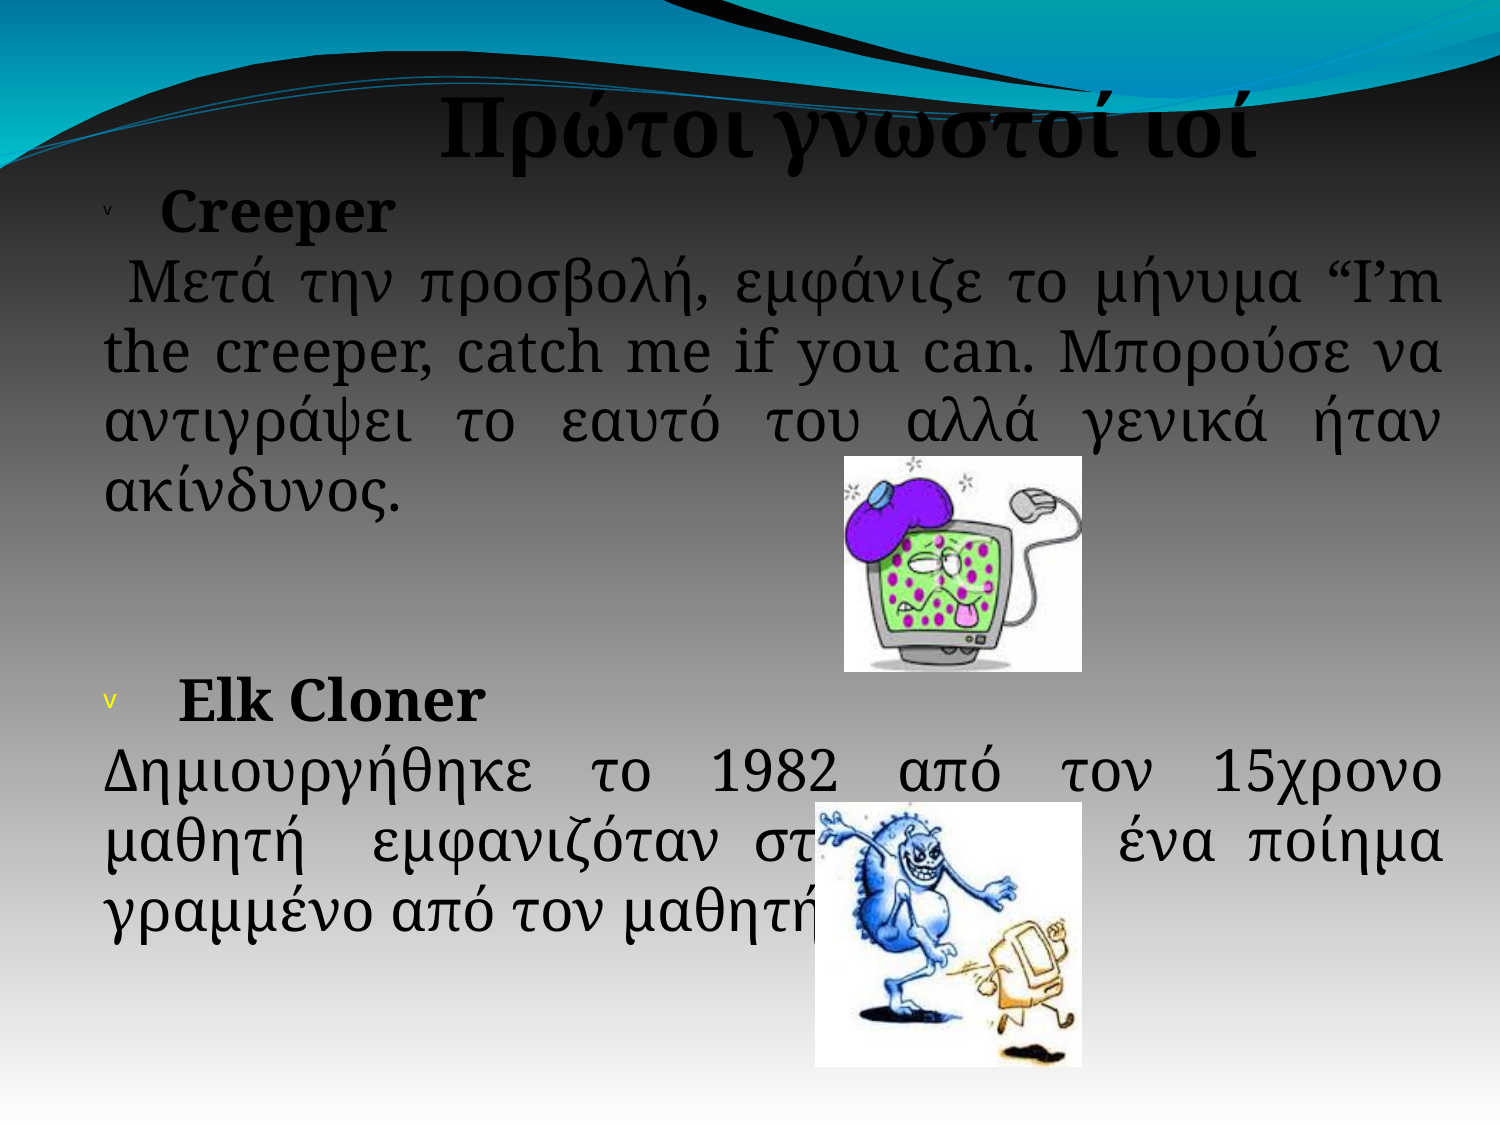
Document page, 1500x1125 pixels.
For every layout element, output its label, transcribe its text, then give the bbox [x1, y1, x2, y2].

picture [844, 456, 1082, 672]
text_box Πρώτοι γνωστοί ιοί Creeper Μετά την προσβολή, εμφάνιζε το μήνυμα “I’m the creeper, catch me if you can. Μπορούσε να αντιγράψει το εαυτό του αλλά γενικά ήταν ακίνδυνος. Elk Cloner Δημιουργήθηκε το 1982 από τον 15χρονο μαθητή εμφανιζόταν στην οθόνη ένα ποίημα γραμμένο από τον μαθητή. [88, 66, 1459, 996]
picture [815, 802, 1082, 1067]
